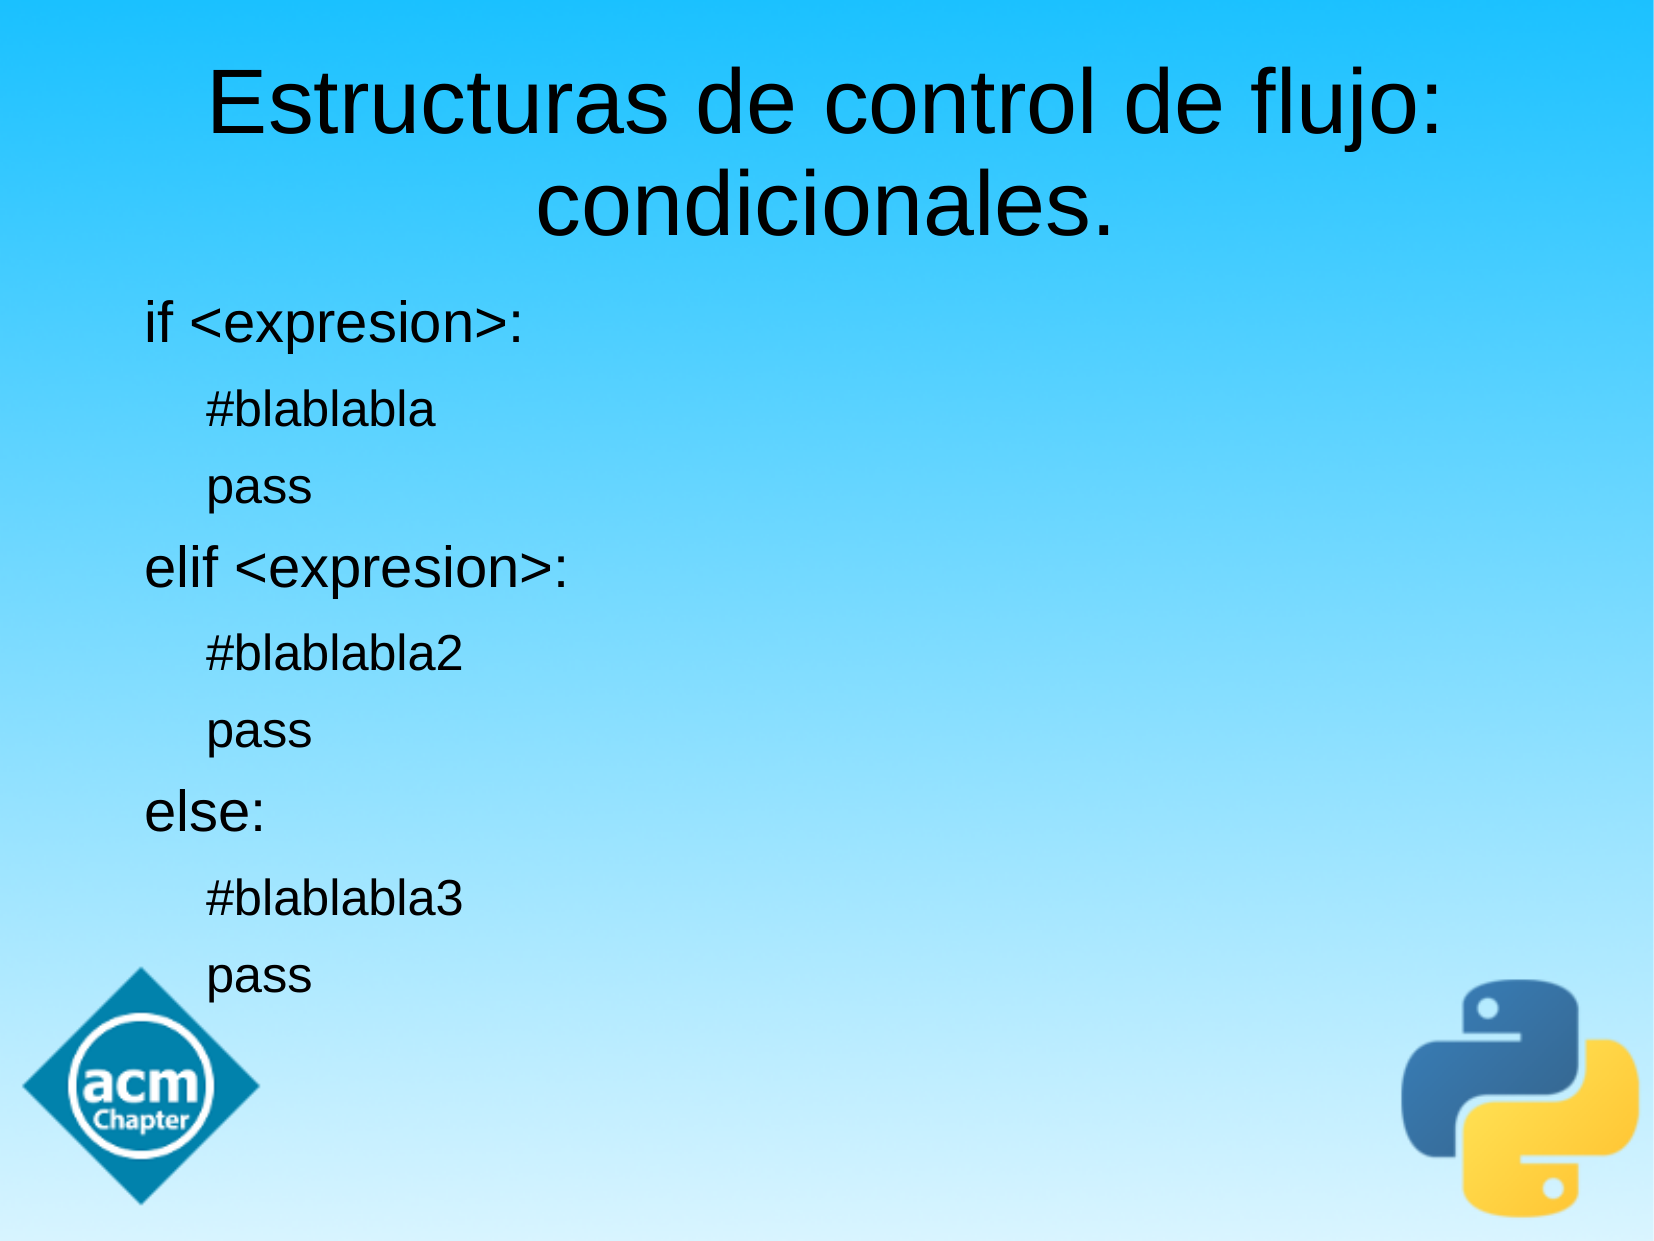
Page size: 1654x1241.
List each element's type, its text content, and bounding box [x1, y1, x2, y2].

title Estructuras de control de flujo: condicionales. [82, 49, 1571, 257]
picture [0, 0, 1654, 1241]
list if <expresion>: #blablabla pass elif <expresion>: #blablabla2 pass else: #blablabla3 pass [82, 290, 1571, 1010]
